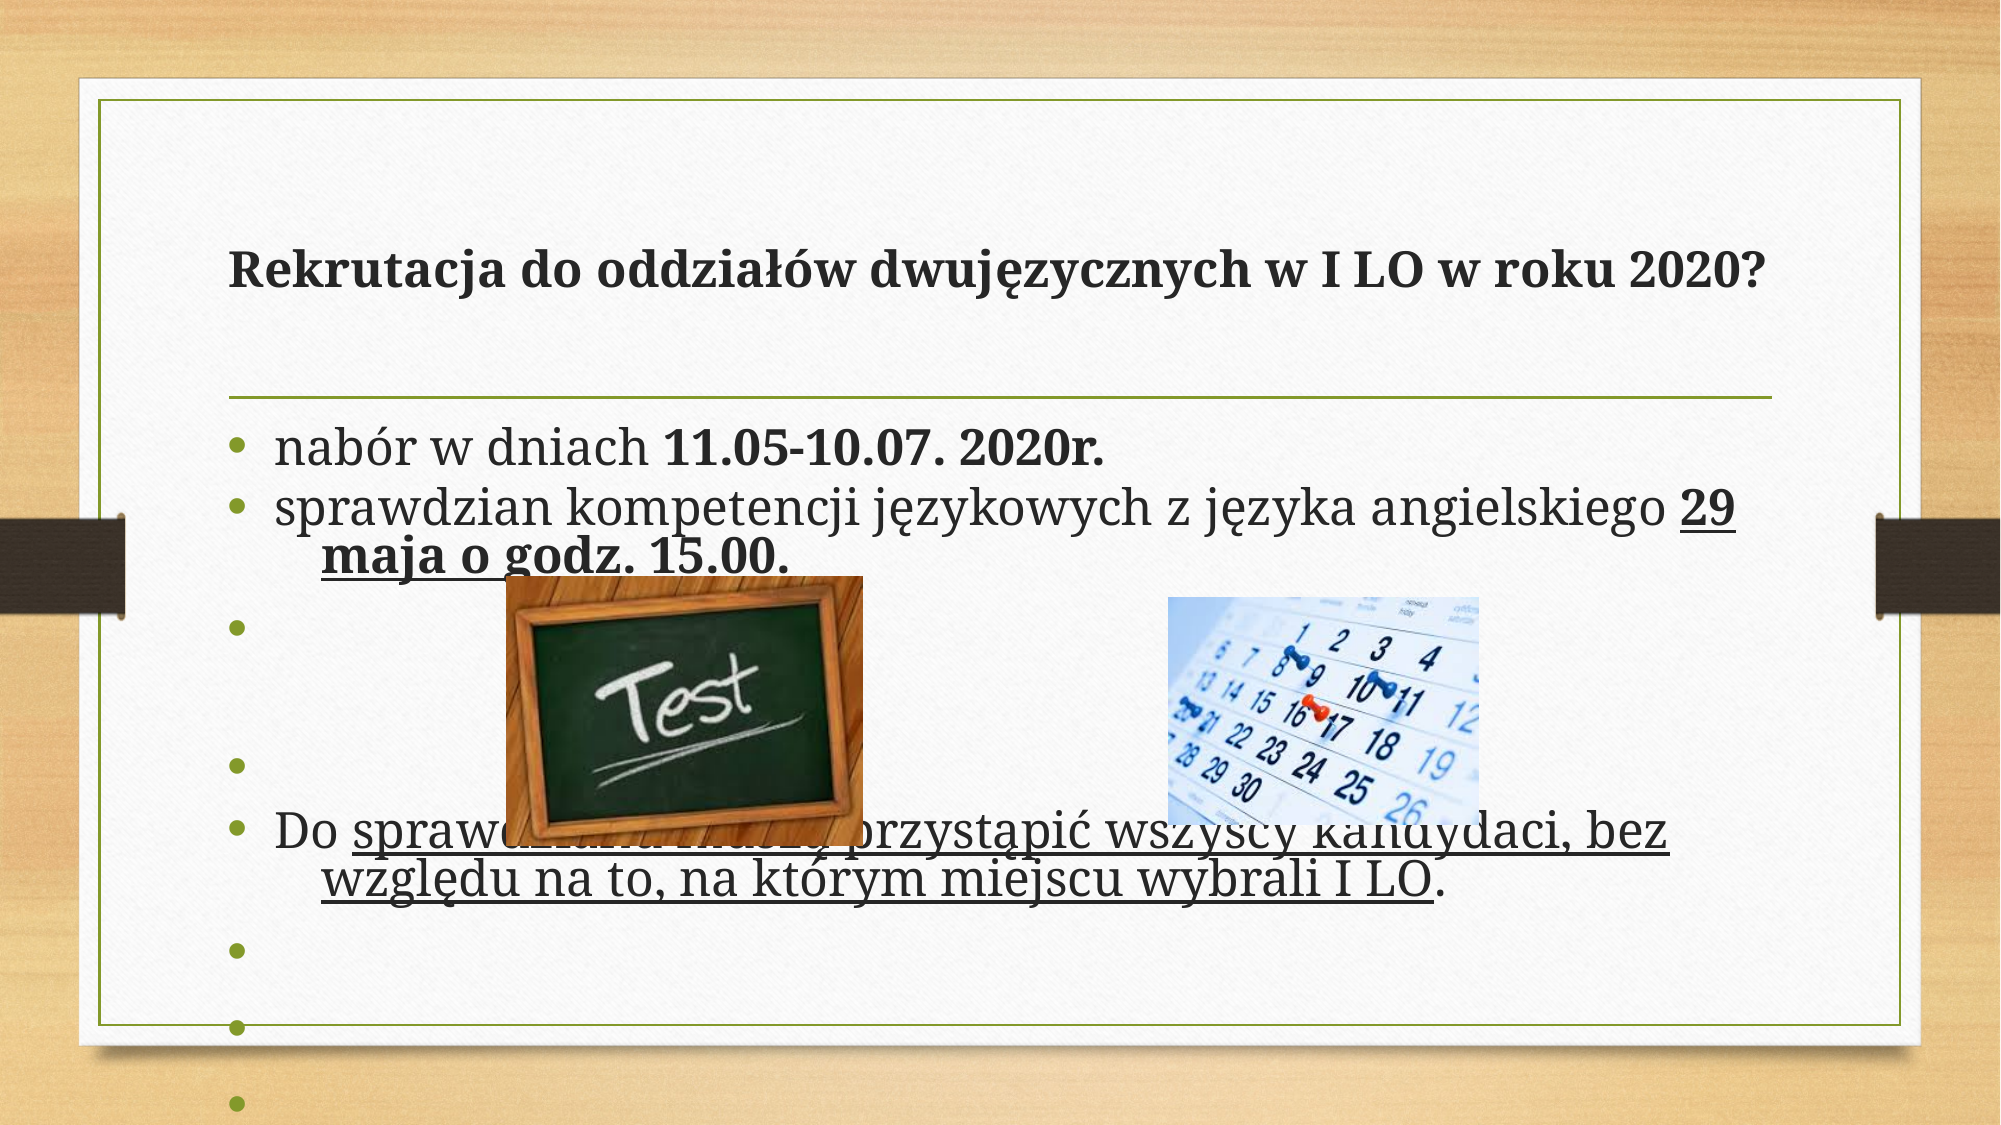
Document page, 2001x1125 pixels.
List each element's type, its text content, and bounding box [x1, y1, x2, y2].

picture [506, 576, 863, 846]
list nabór w dniach 11.05-10.07. 2020r. sprawdzian kompetencji językowych z języka angielskiego 29 maja o godz. 15.00. Do sprawdzianu muszą przystąpić wszyscy kandydaci, bez względu na to, na którym miejscu wybrali I LO. [212, 419, 1788, 1003]
picture [1168, 597, 1479, 825]
title Rekrutacja do oddziałów dwujęzycznych w I LO w roku 2020? [212, 161, 1788, 376]
